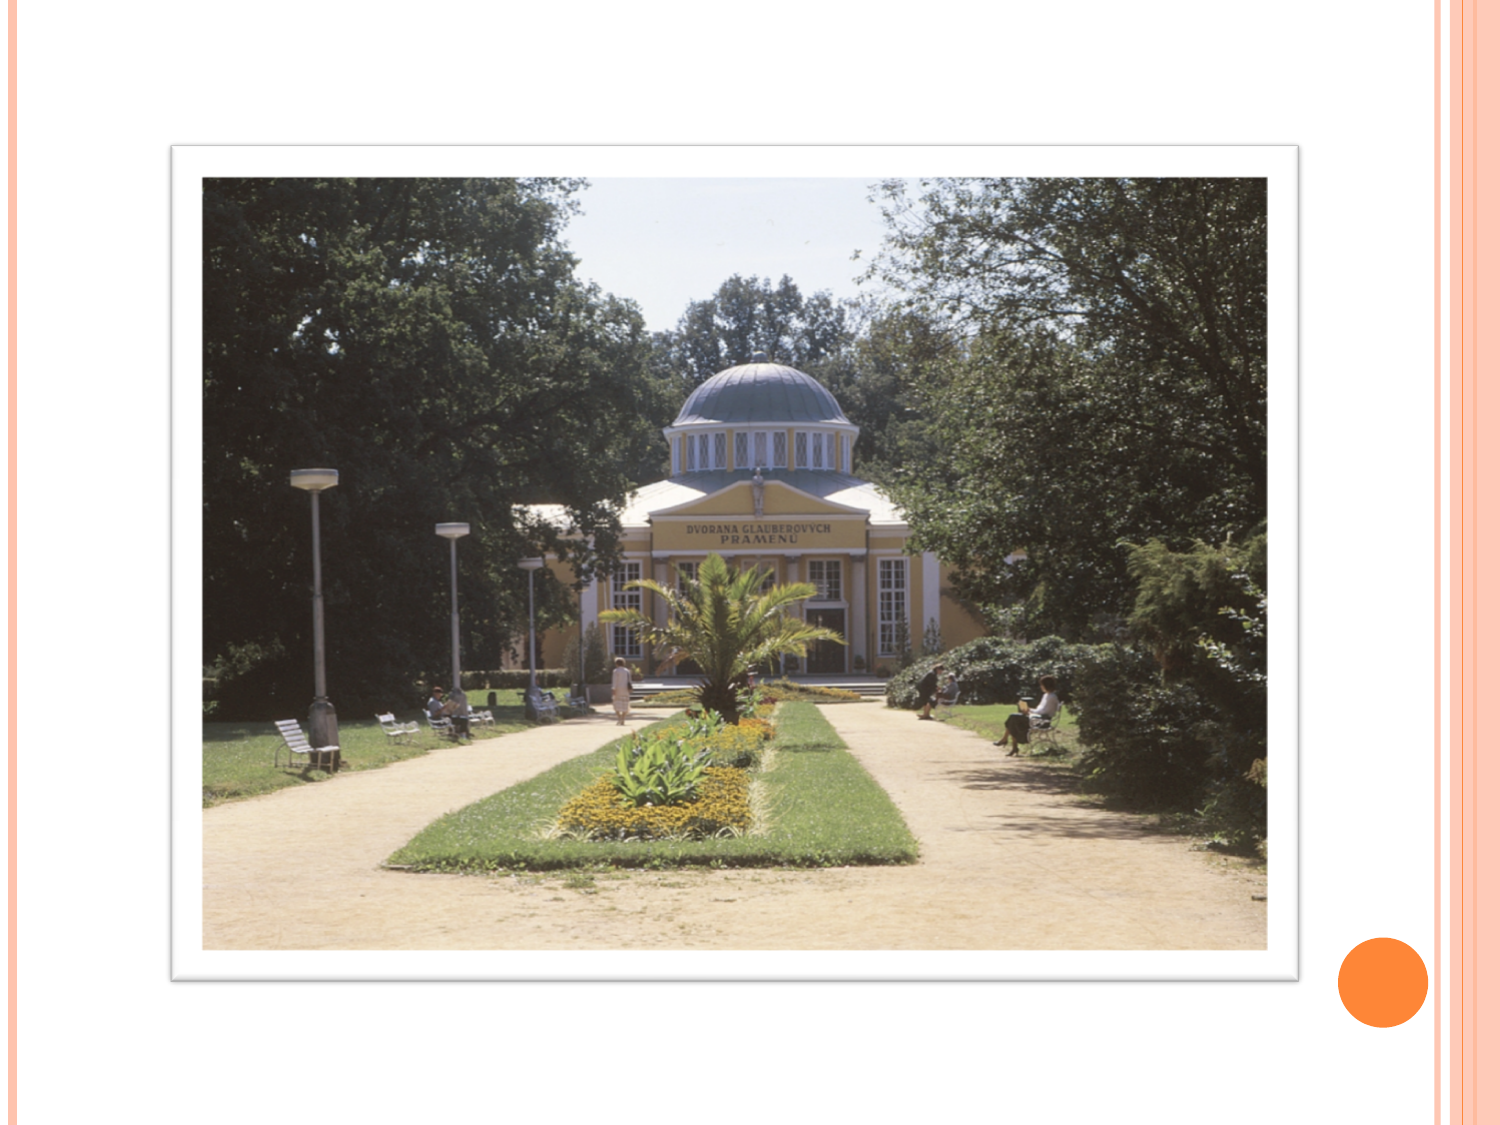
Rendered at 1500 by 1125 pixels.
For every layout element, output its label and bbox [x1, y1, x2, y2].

picture [161, 136, 1309, 992]
